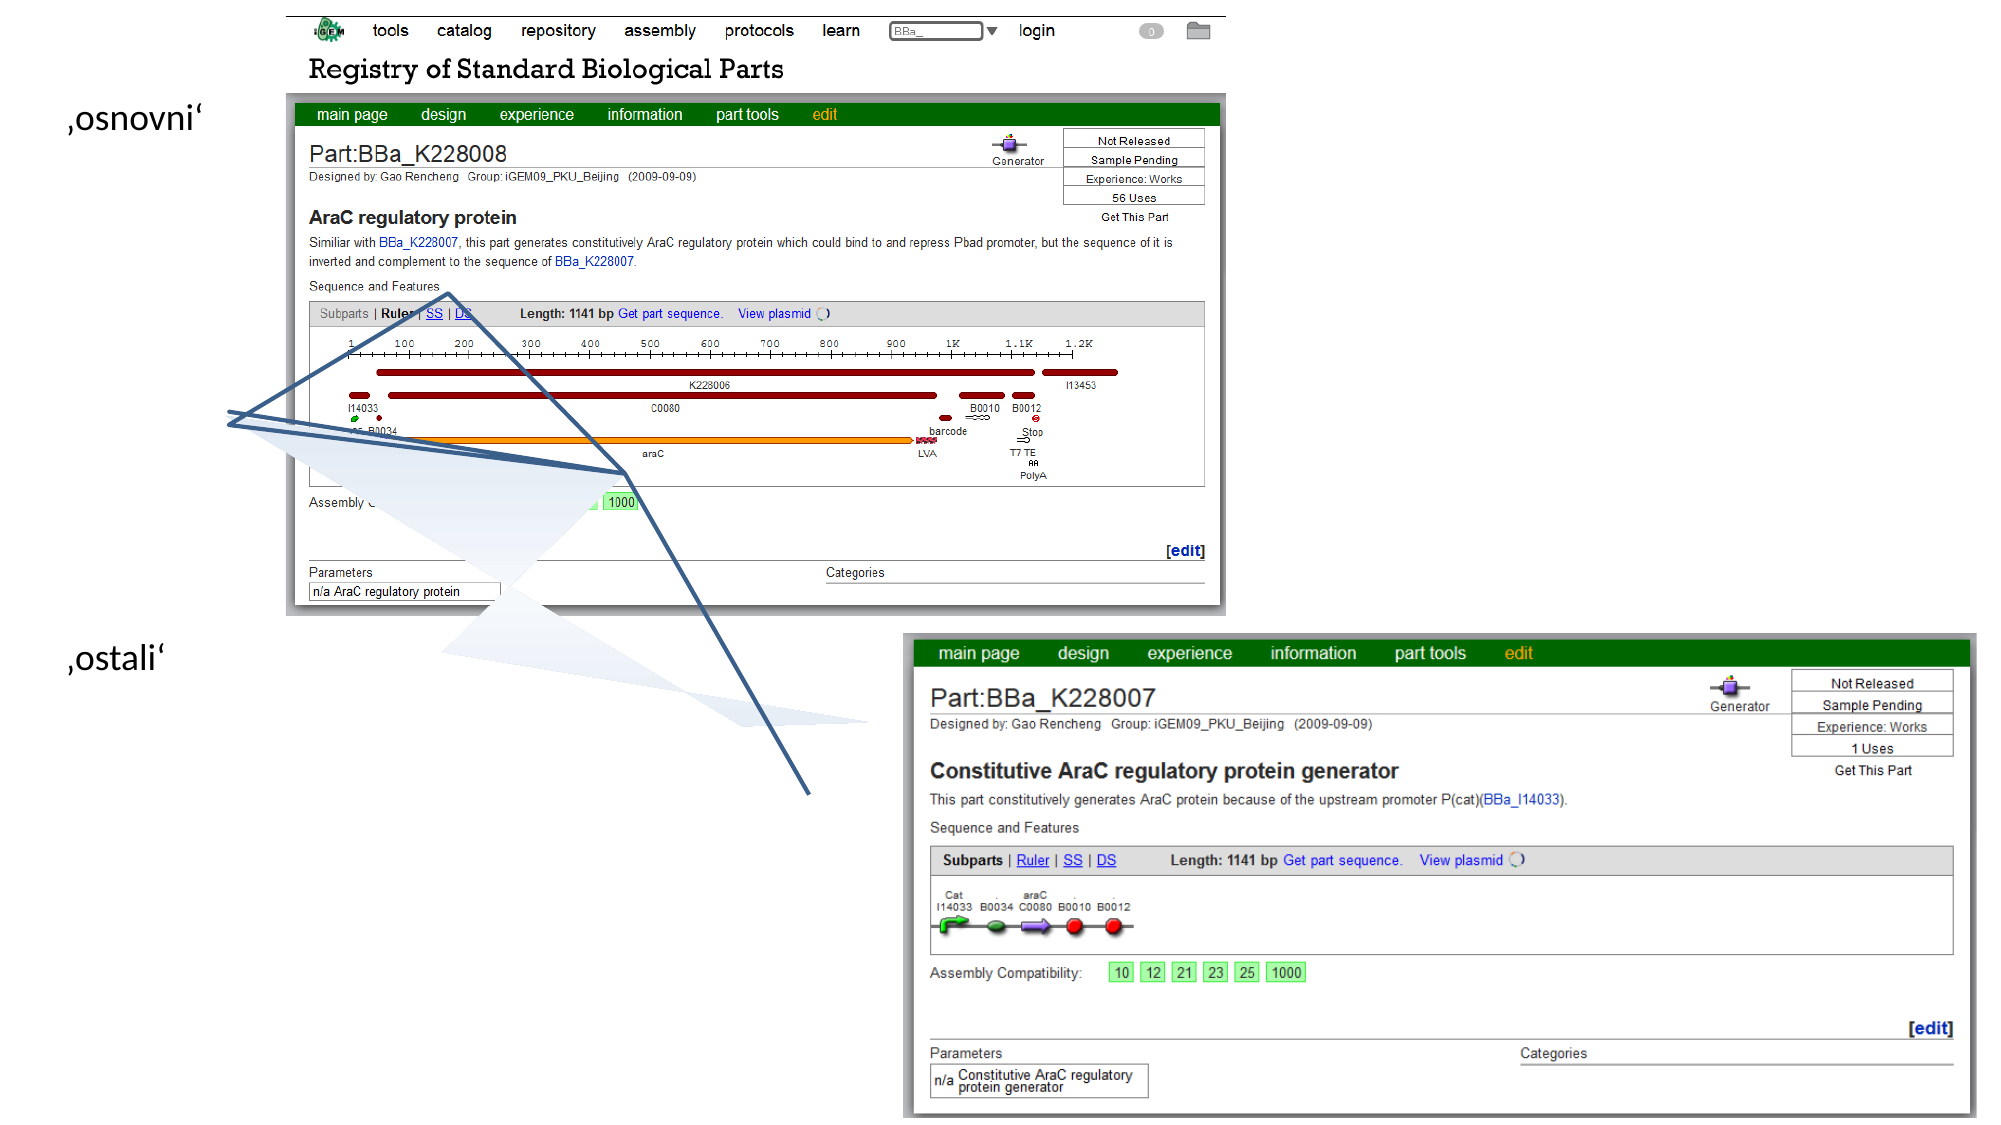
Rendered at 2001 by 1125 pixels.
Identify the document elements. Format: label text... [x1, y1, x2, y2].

picture [285, 453, 508, 616]
picture [285, 16, 1226, 616]
text_box [225, 415, 869, 727]
text_box ‚osnovni‘ ‚ostali‘ [51, 85, 219, 686]
picture [903, 633, 1977, 1118]
